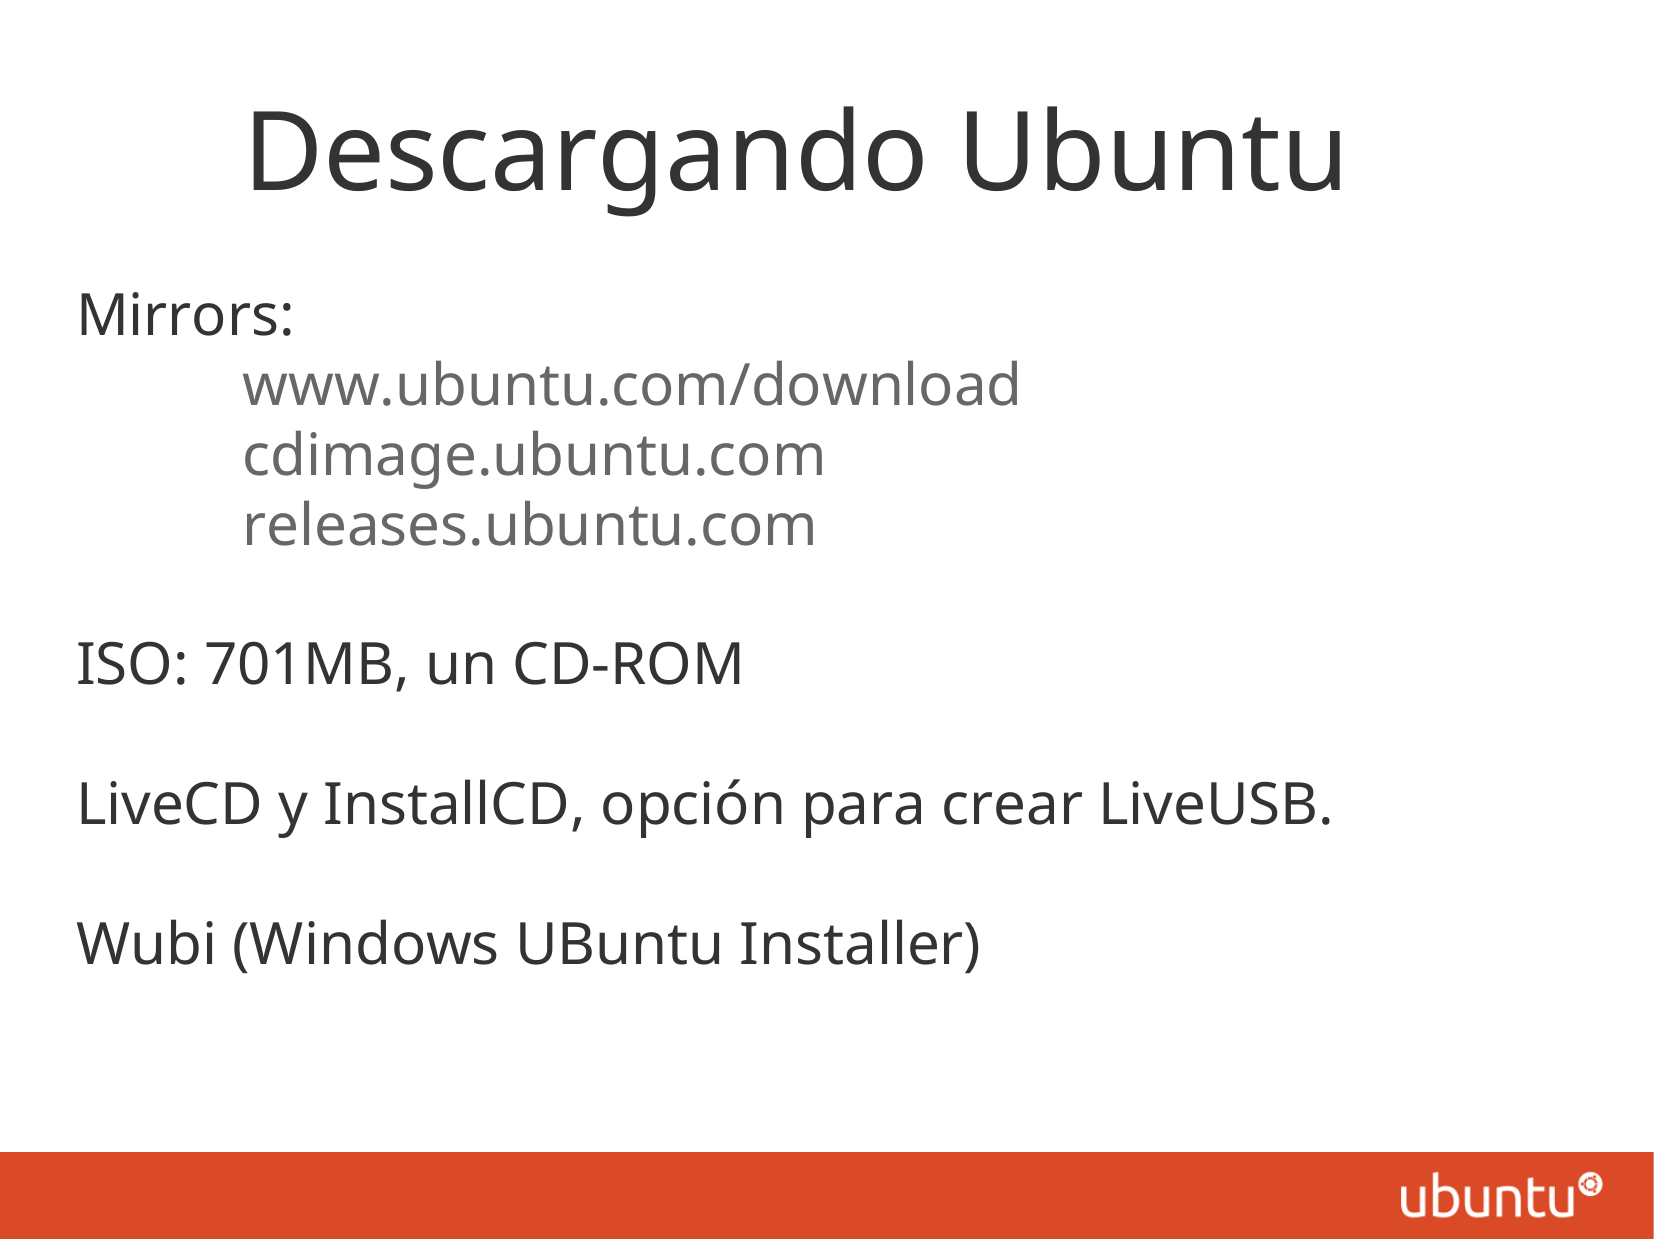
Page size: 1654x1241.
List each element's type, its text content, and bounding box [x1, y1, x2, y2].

title Descargando Ubuntu [18, 47, 1576, 263]
list Mirrors: www.ubuntu.com/download cdimage.ubuntu.com releases.ubuntu.com ISO: 701MB, un CD-ROM LiveCD y InstallCD, opción para crear LiveUSB. Wubi (Windows UBuntu Installer) [37, 268, 1549, 1088]
picture [0, 1152, 1654, 1239]
